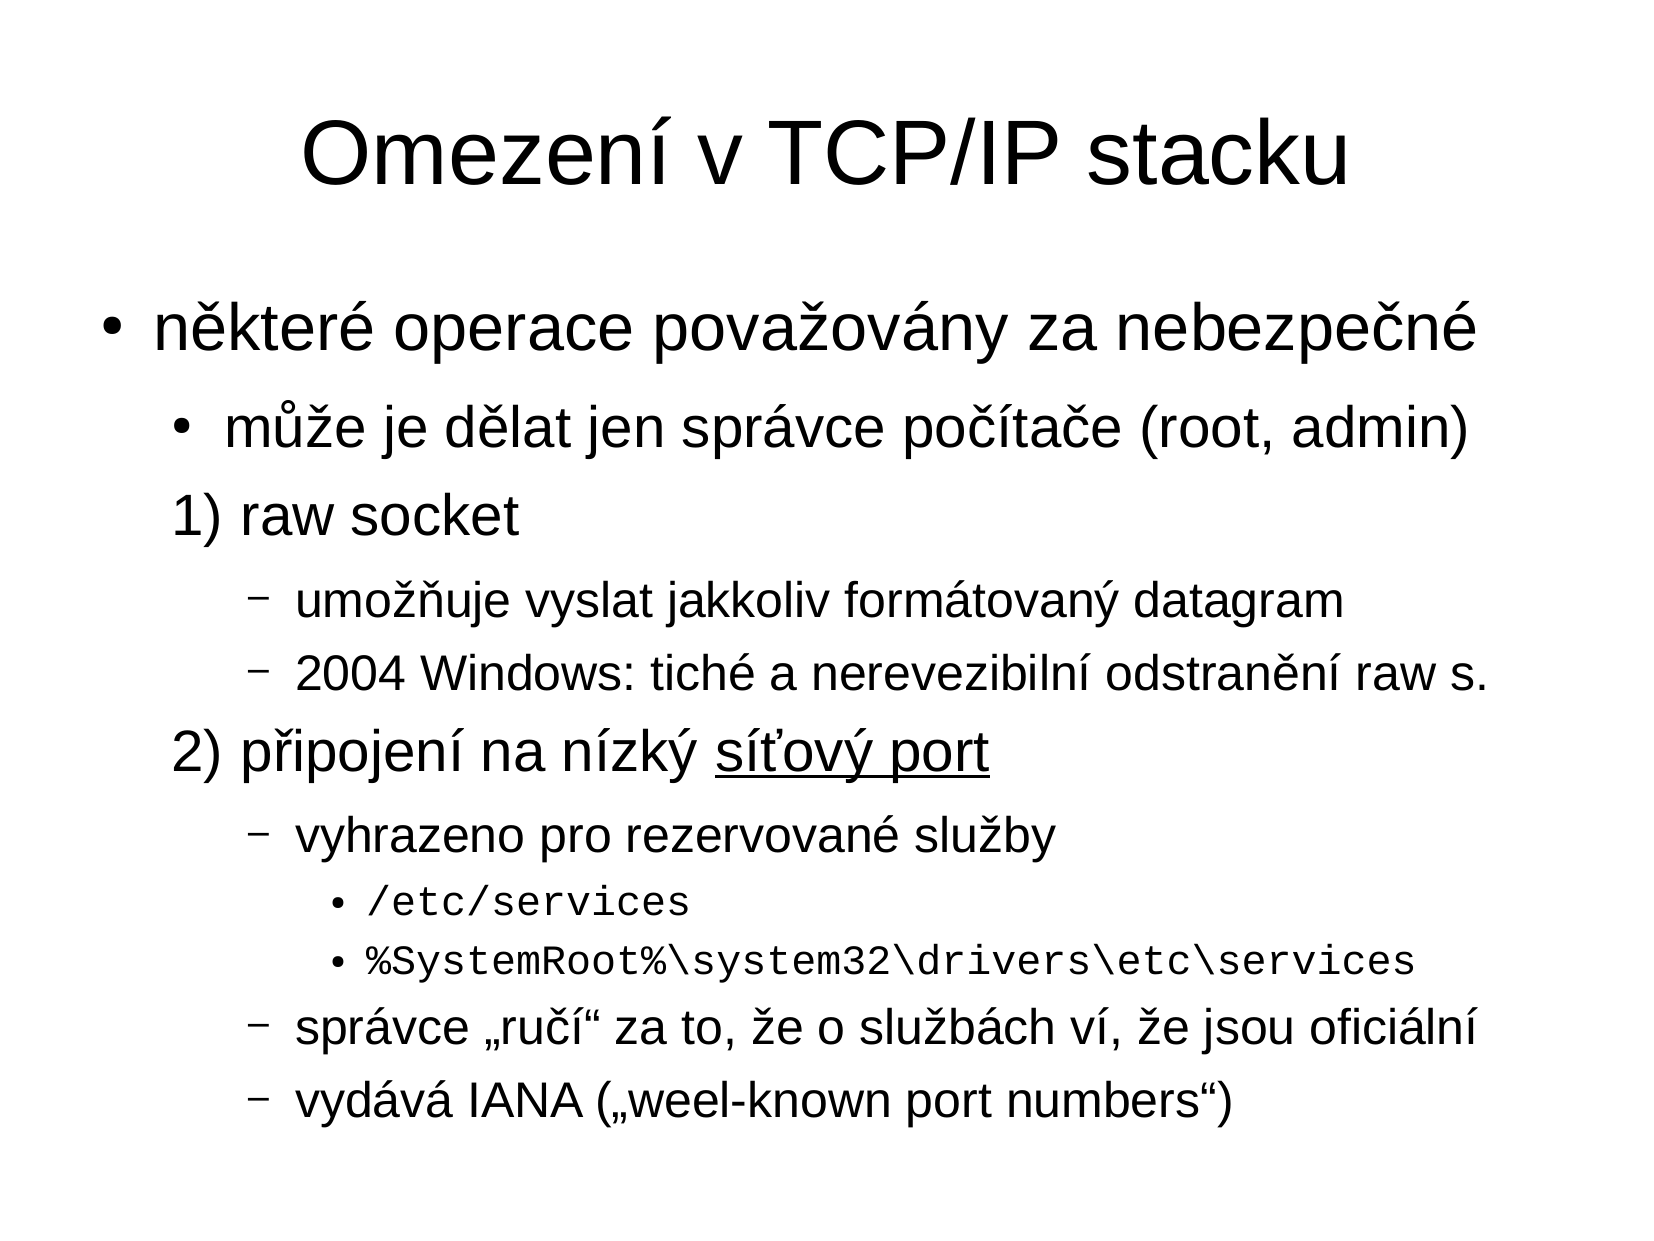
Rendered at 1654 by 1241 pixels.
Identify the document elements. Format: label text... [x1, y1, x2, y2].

list některé operace považovány za nebezpečné může je dělat jen správce počítače (root, admin) raw socket umožňuje vyslat jakkoliv formátovaný datagram 2004 Windows: tiché a nerevezibilní odstranění raw s. připojení na nízký síťový port vyhrazeno pro rezervované služby /etc/services %SystemRoot%\system32\drivers\etc\services správce „ručí“ za to, že o službách ví, že jsou oficiální vydává IANA („weel-known port numbers“) [82, 290, 1571, 1129]
title Omezení v TCP/IP stacku [82, 56, 1571, 250]
